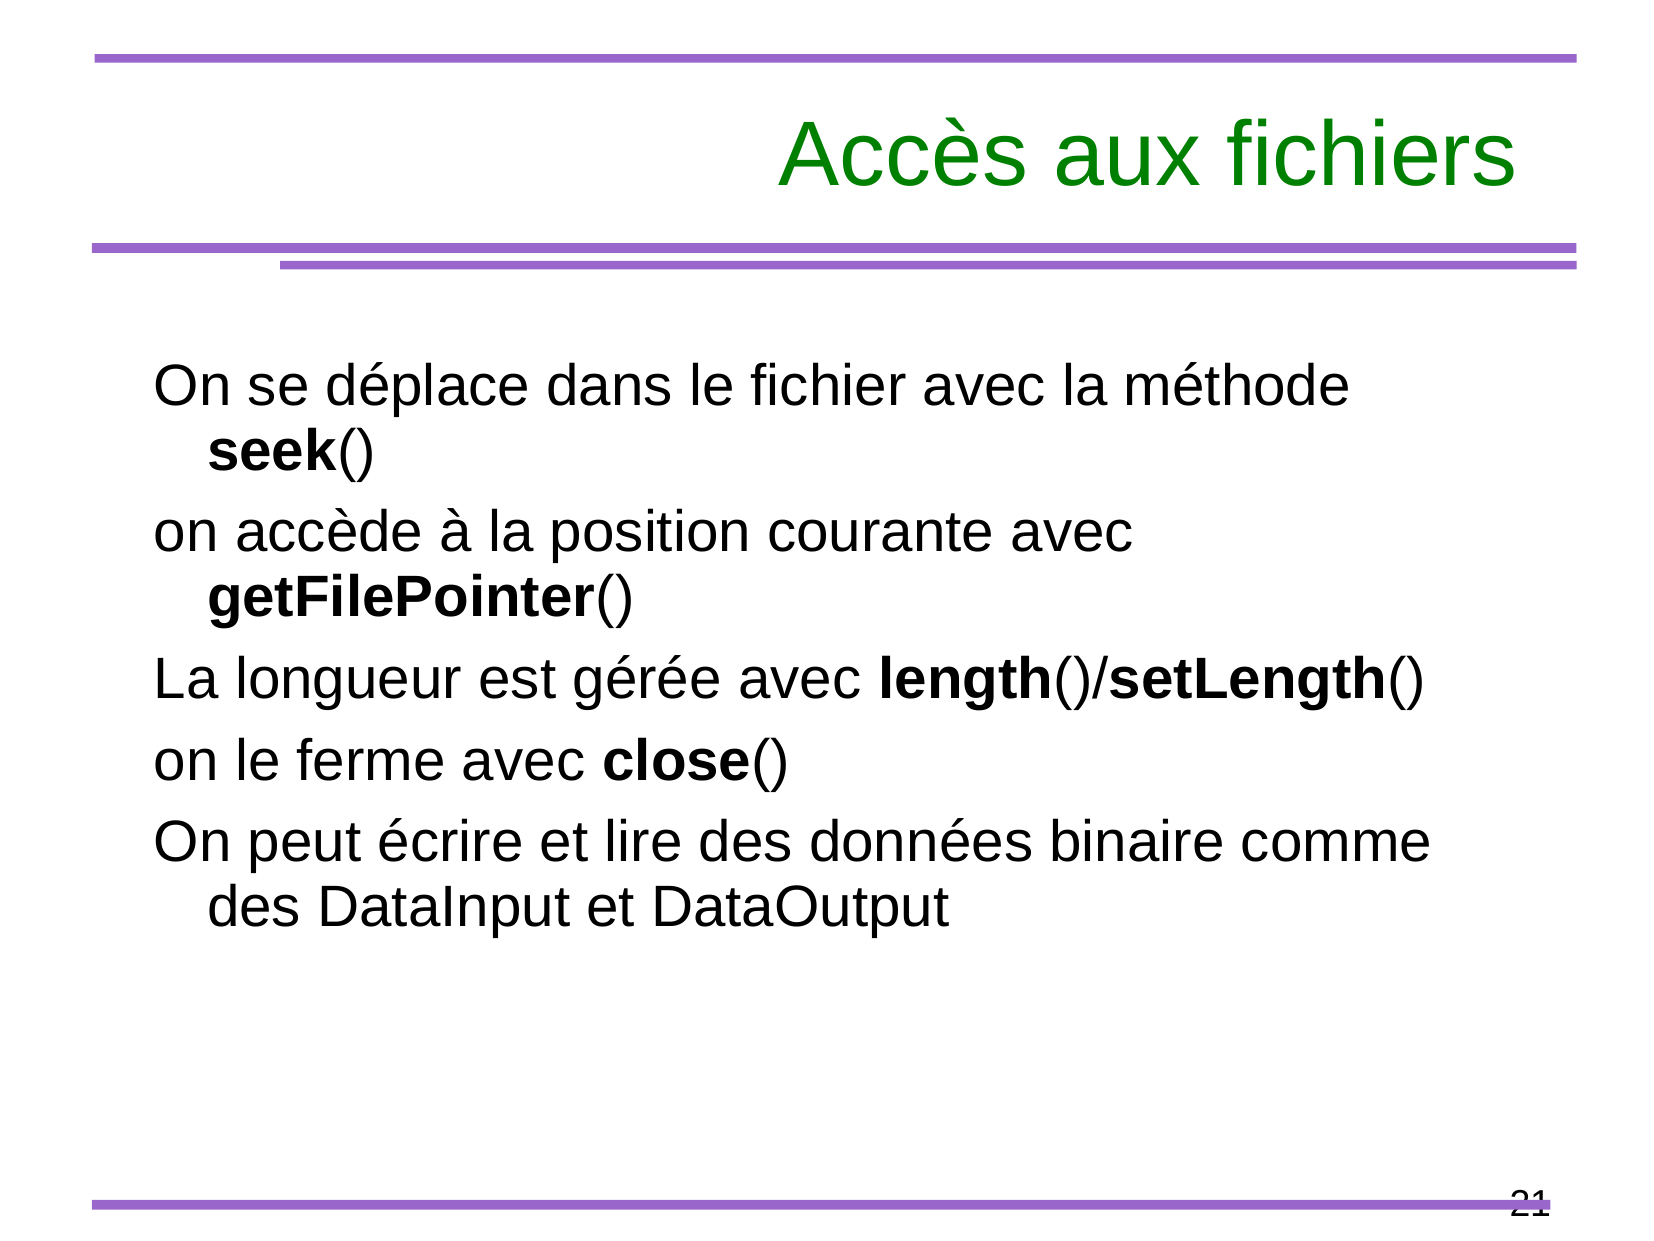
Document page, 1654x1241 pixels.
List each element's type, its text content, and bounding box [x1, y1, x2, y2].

title Accès aux fichiers [121, 42, 1534, 265]
list On se déplace dans le fichier avec la méthode seek() on accède à la position courante avec getFilePointer() La longueur est gérée avec length()/setLength() on le ferme avec close() On peut écrire et lire des données binaire comme des DataInput et DataOutput [121, 344, 1534, 1142]
